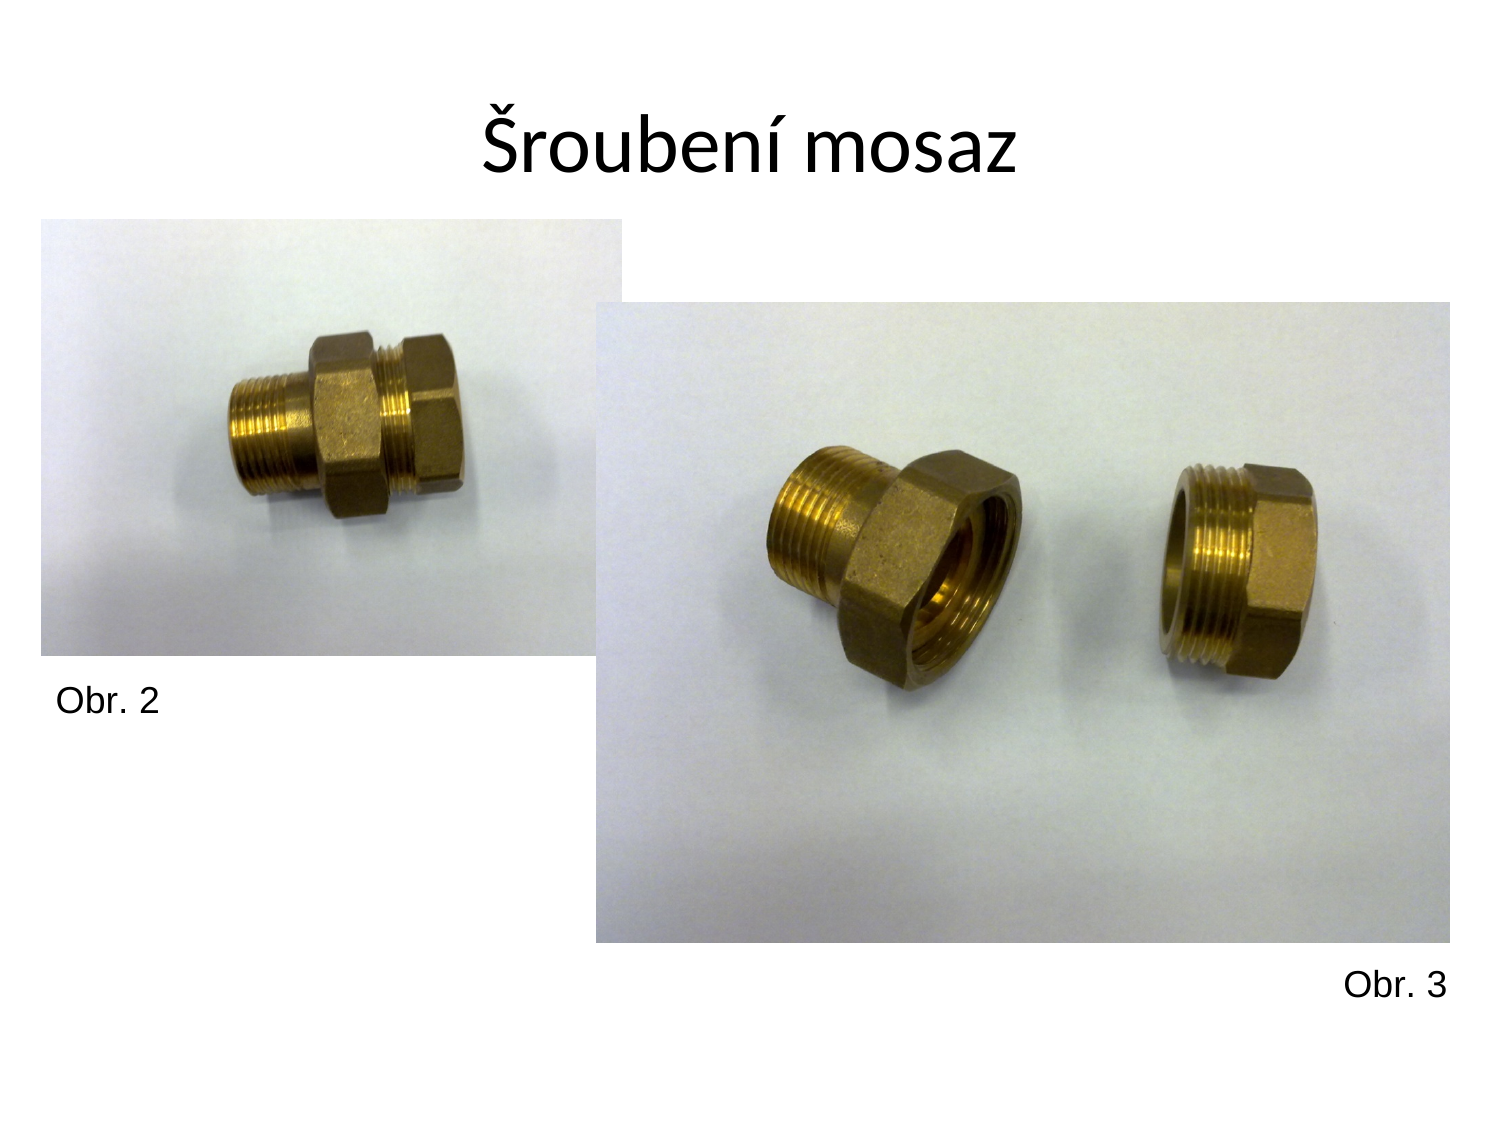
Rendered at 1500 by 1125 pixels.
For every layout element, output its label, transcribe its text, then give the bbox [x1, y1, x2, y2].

text_box [41, 220, 622, 656]
text_box Obr. 2 [40, 668, 175, 730]
picture [596, 302, 1450, 943]
text_box Obr. 3 [1328, 952, 1463, 1013]
title Šroubení mosaz [75, 45, 1426, 233]
